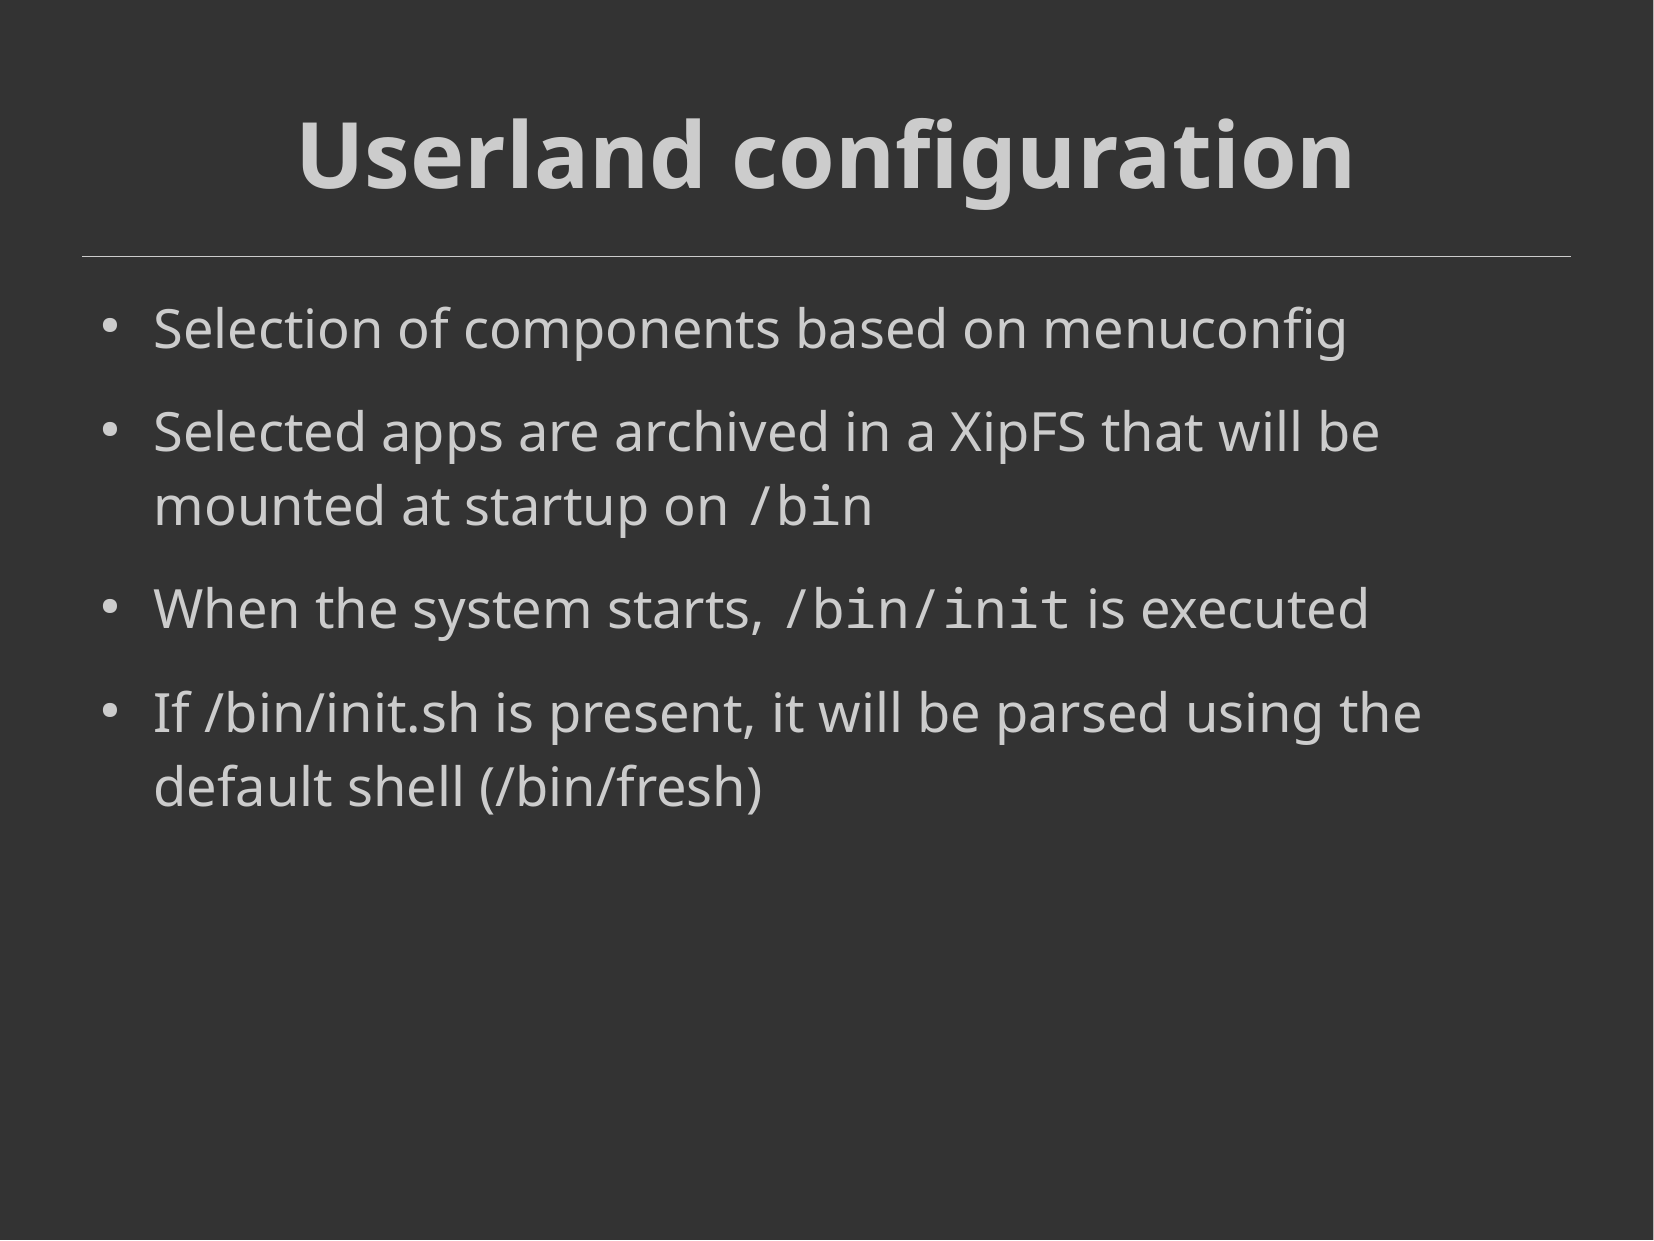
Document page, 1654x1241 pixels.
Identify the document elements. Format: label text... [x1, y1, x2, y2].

title Userland configuration [82, 49, 1571, 257]
list Selection of components based on menuconfig Selected apps are archived in a XipFS that will be mounted at startup on /bin When the system starts, /bin/init is executed If /bin/init.sh is present, it will be parsed using the default shell (/bin/fresh) [82, 290, 1571, 1010]
